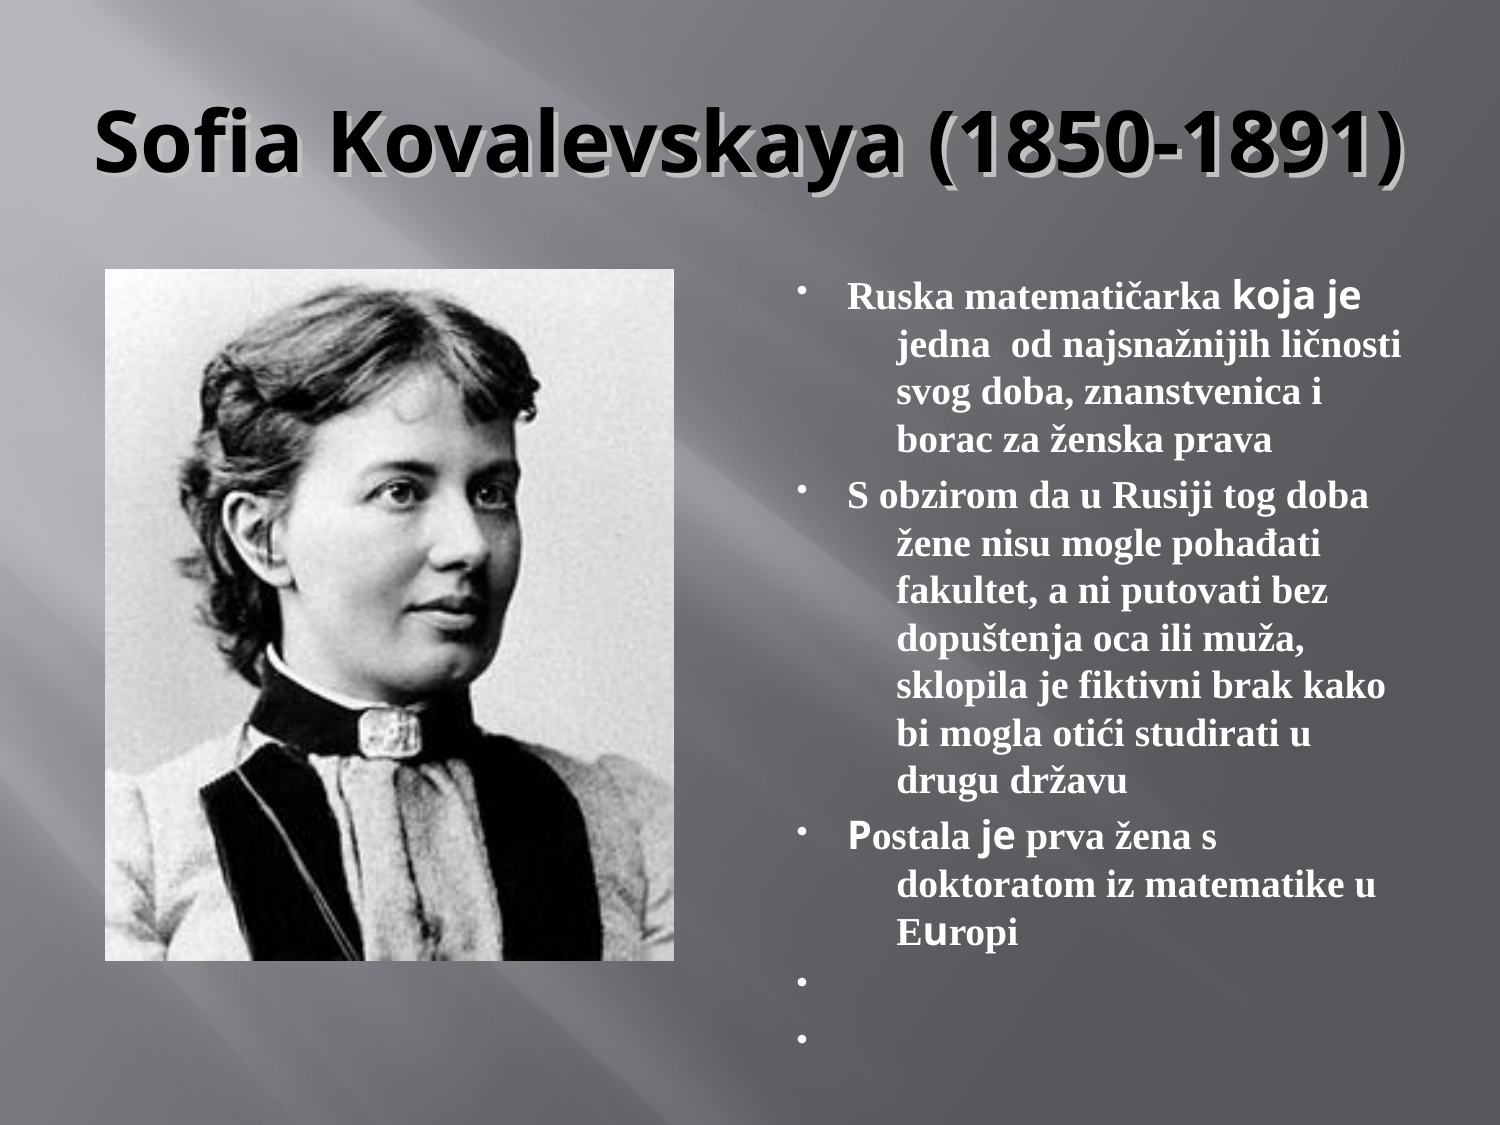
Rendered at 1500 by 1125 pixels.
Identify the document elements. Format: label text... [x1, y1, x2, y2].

list Ruska matematičarka koja je jedna od najsnažnijih ličnosti svog doba, znanstvenica i borac za ženska prava S obzirom da u Rusiji tog doba žene nisu mogle pohađati fakultet, a ni putovati bez dopuštenja oca ili muža, sklopila je fiktivni brak kako bi mogla otići studirati u drugu državu Postala je prva žena s doktoratom iz matematike u Europi [750, 262, 1426, 1005]
picture [105, 269, 674, 961]
title Sofia Kovalevskaya (1850-1891) [75, 45, 1426, 233]
